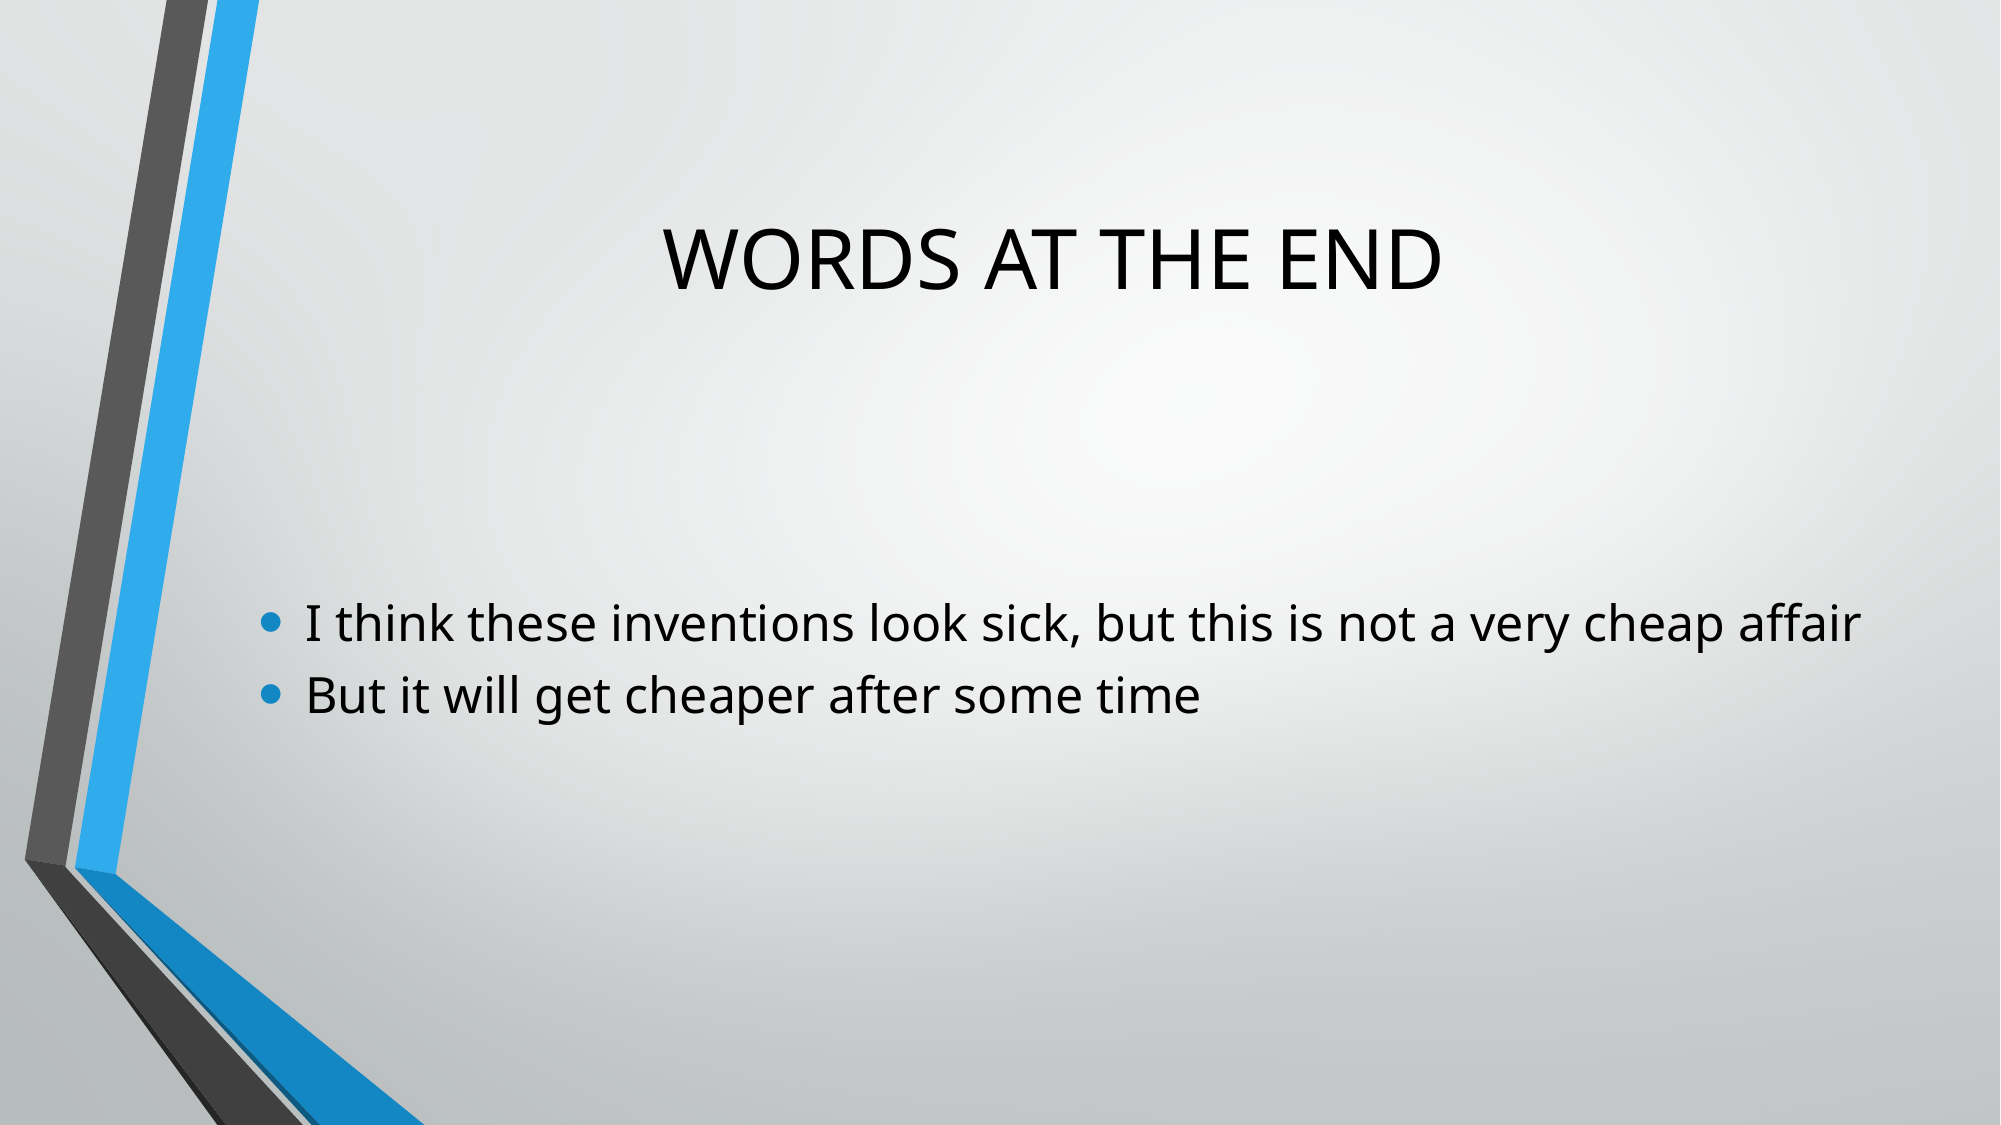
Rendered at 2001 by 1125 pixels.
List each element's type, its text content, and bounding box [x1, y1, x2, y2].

title WORDS AT THE END [243, 112, 1887, 400]
list I think these inventions look sick, but this is not a very cheap affair But it will get cheaper after some time [243, 437, 1887, 950]
